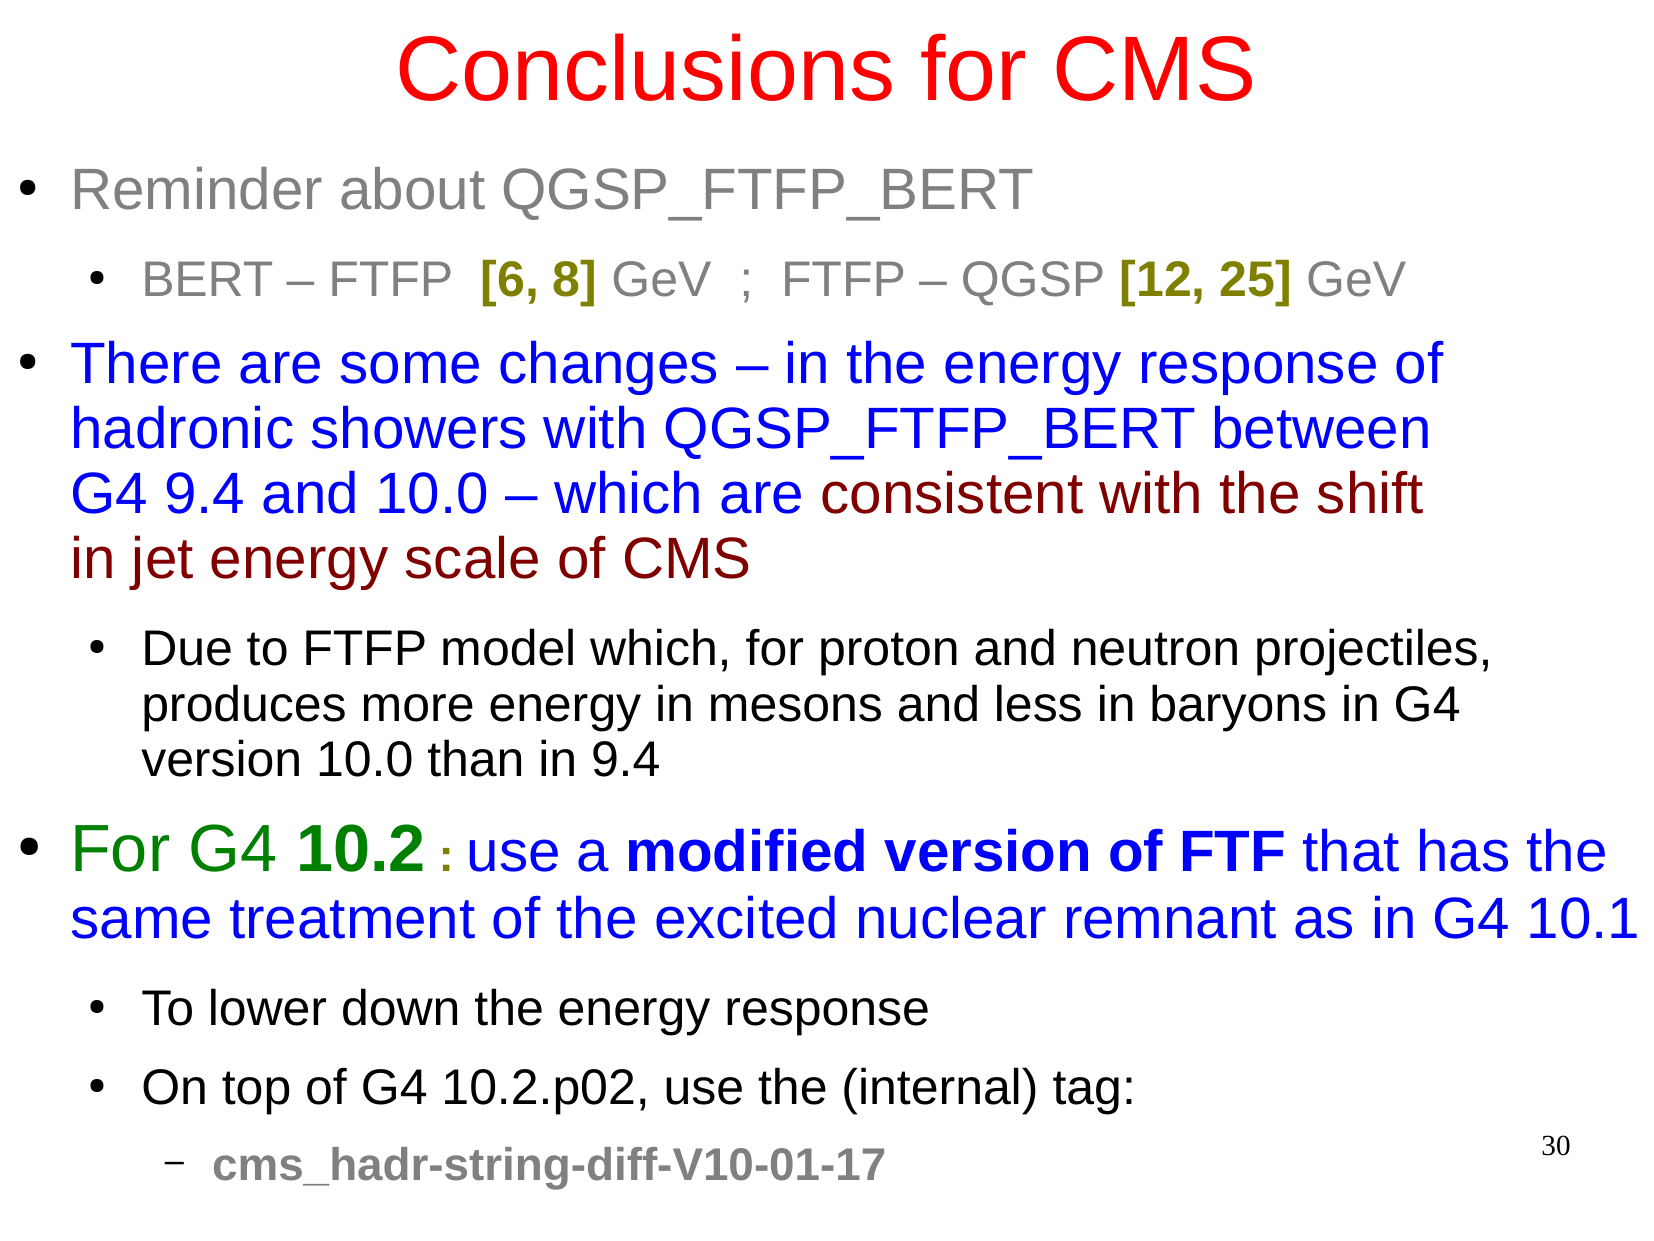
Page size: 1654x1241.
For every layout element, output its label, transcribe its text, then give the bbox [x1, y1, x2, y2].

title Conclusions for CMS [0, 8, 1654, 129]
list Reminder about QGSP_FTFP_BERT BERT – FTFP [6, 8] GeV ; FTFP – QGSP [12, 25] GeV There are some changes – in the energy response of hadronic showers with QGSP_FTFP_BERT between G4 9.4 and 10.0 – which are consistent with the shift in jet energy scale of CMS Due to FTFP model which, for proton and neutron projectiles, produces more energy in mesons and less in baryons in G4 version 10.0 than in 9.4 For G4 10.2 : use a modified version of FTF that has the same treatment of the excited nuclear remnant as in G4 10.1 To lower down the energy response On top of G4 10.2.p02, use the (internal) tag: cms_hadr-string-diff-V10-01-17 [0, 156, 1654, 1191]
